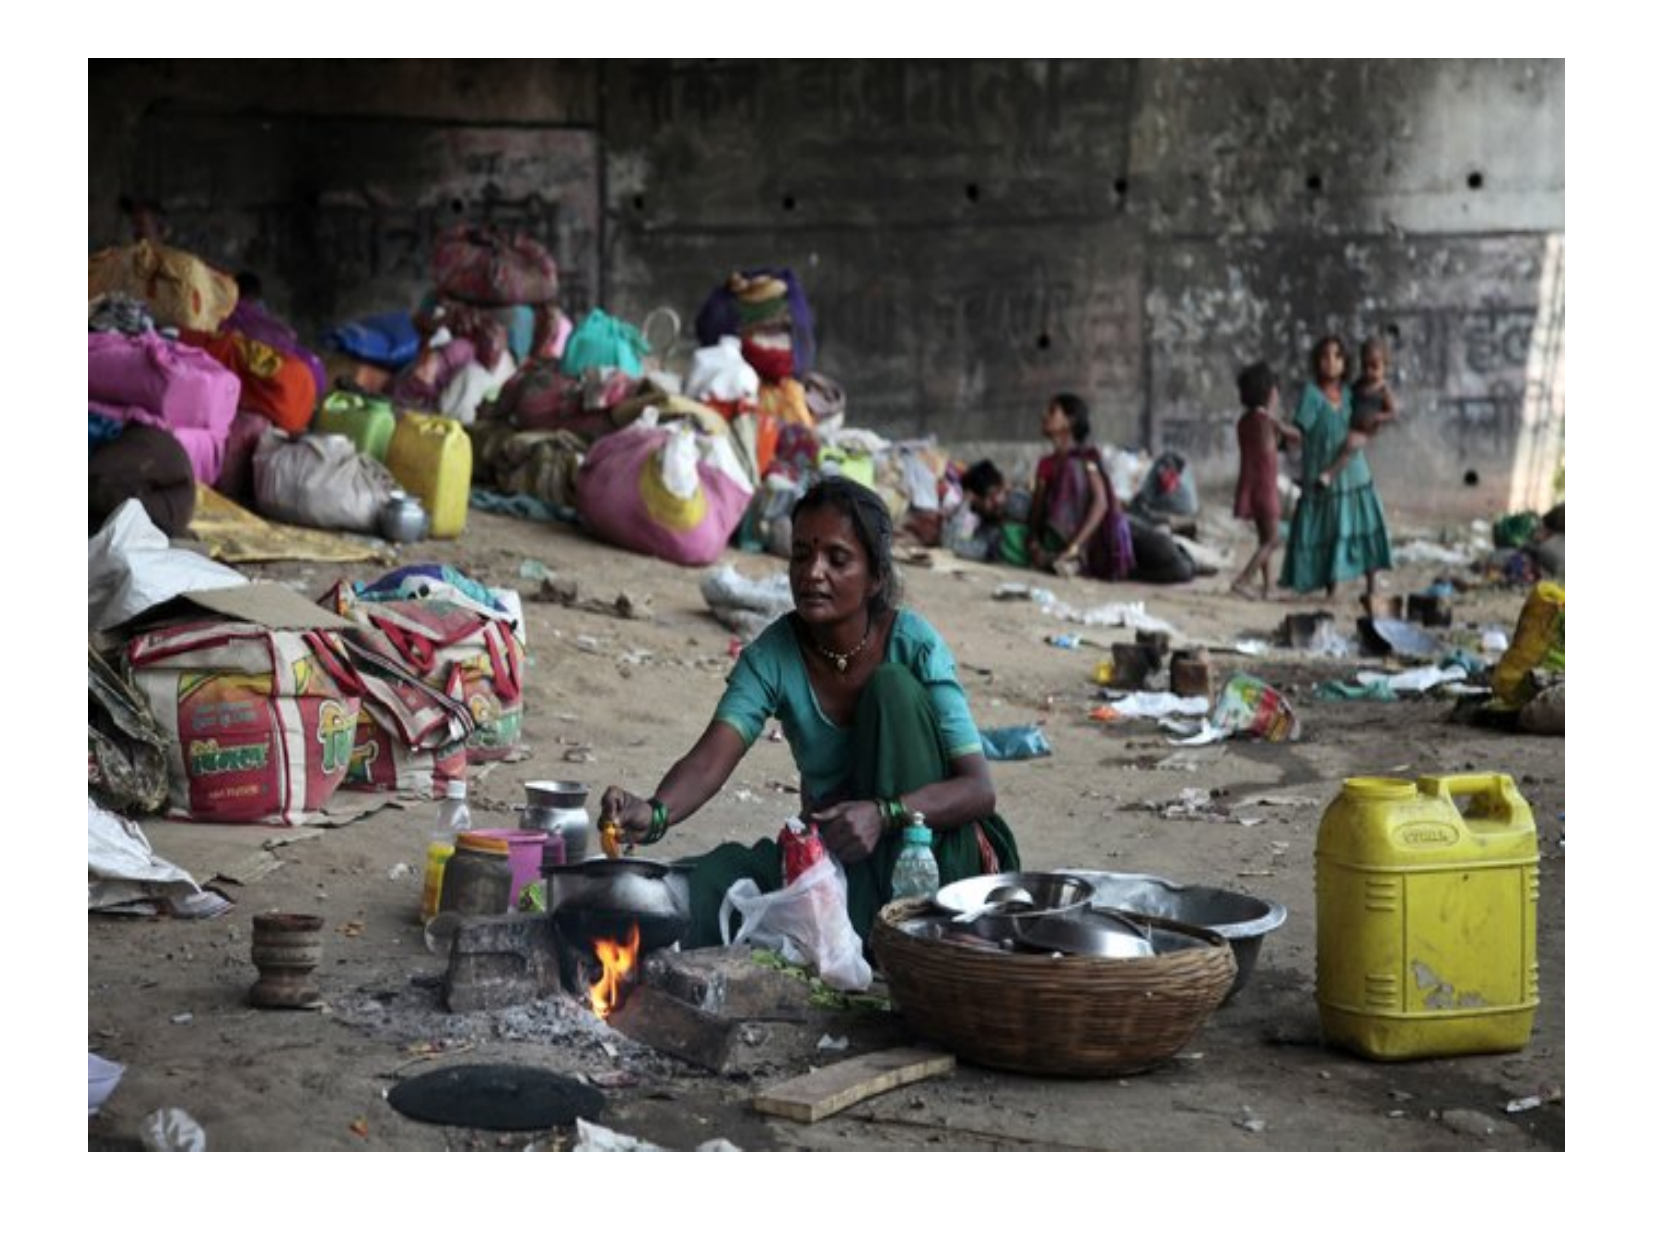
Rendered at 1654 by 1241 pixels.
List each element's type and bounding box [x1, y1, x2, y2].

picture [88, 58, 1565, 1152]
